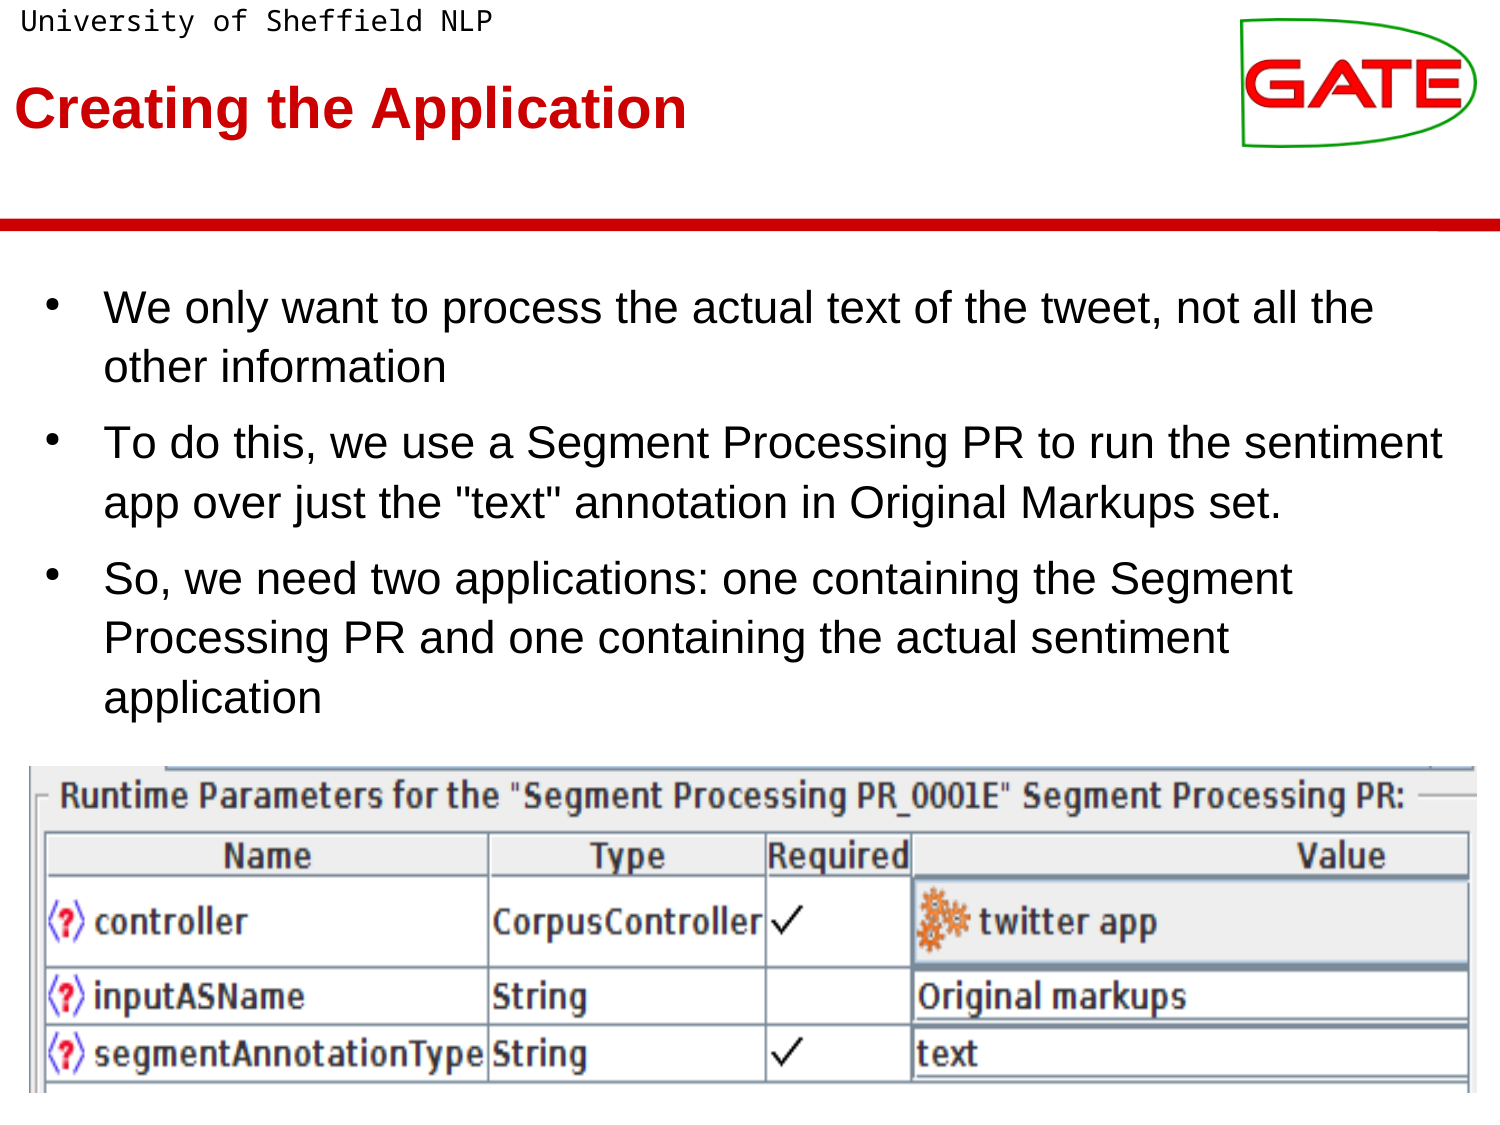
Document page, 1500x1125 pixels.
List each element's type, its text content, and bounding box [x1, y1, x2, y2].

list We only want to process the actual text of the tweet, not all the other information To do this, we use a Segment Processing PR to run the sentiment app over just the "text" annotation in Original Markups set. So, we need two applications: one containing the Segment Processing PR and one containing the actual sentiment application [29, 265, 1477, 766]
picture [1240, 18, 1477, 148]
title Creating the Application [0, 11, 1239, 205]
picture [29, 766, 1477, 1093]
